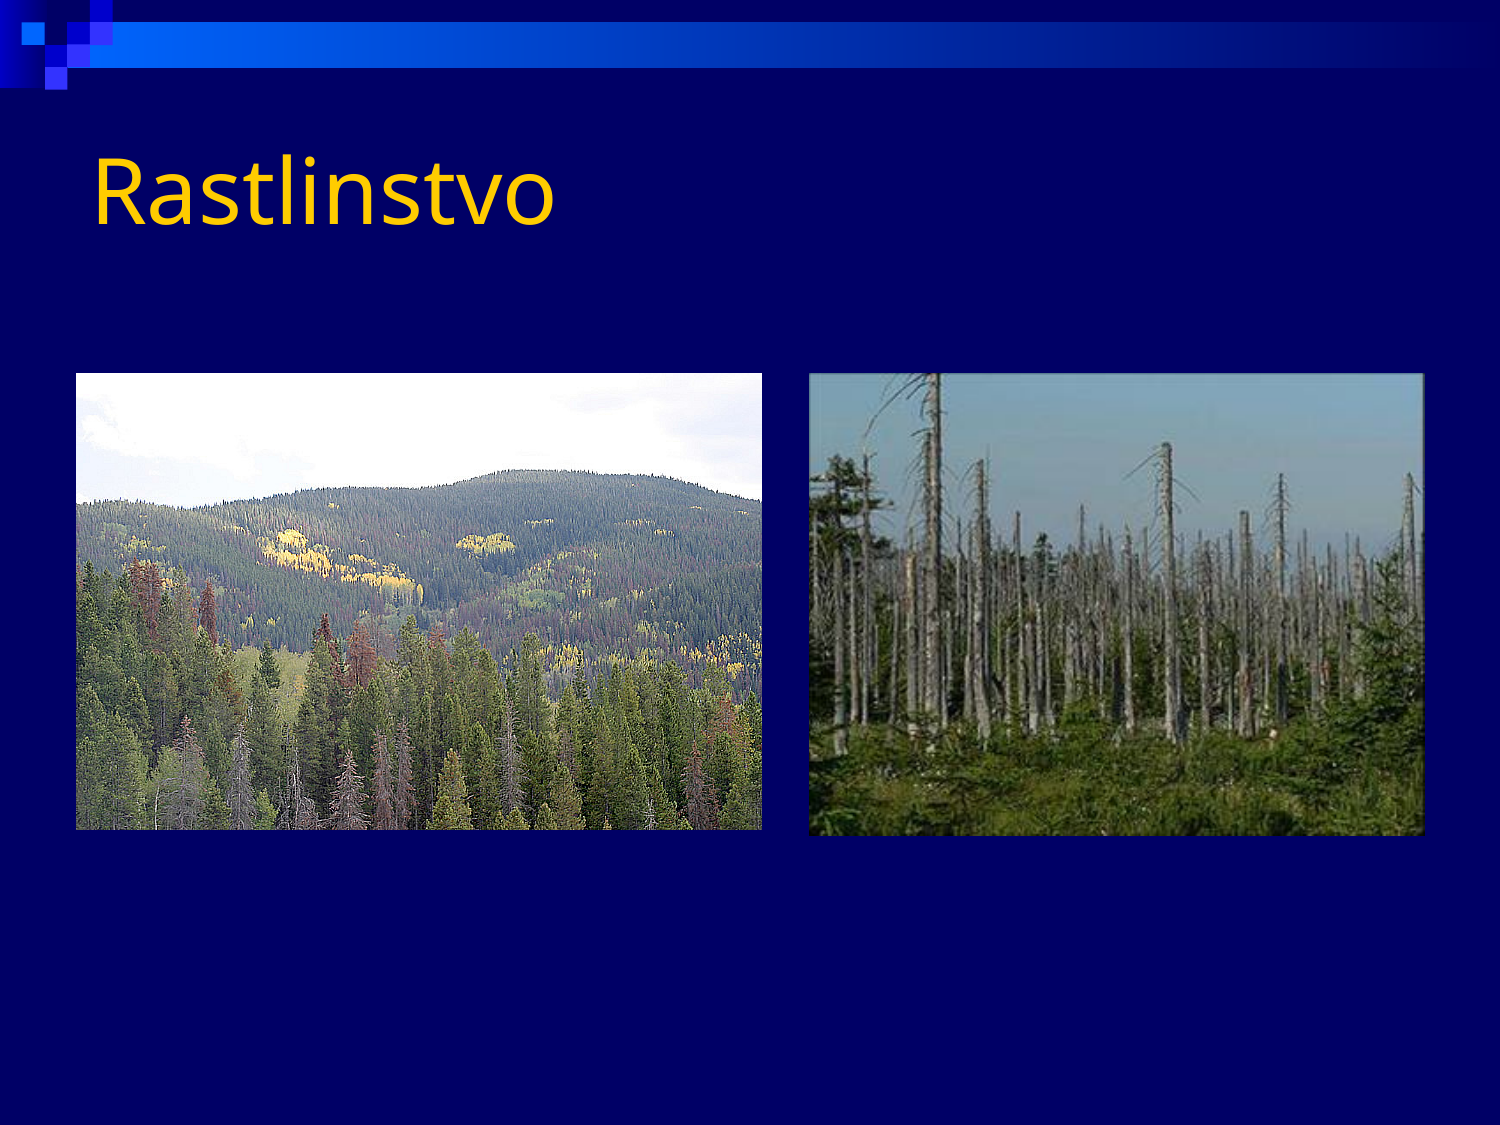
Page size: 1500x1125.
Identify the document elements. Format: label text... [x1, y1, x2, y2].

picture [809, 373, 1425, 836]
picture [76, 373, 762, 830]
title Rastlinstvo [75, 75, 1425, 300]
